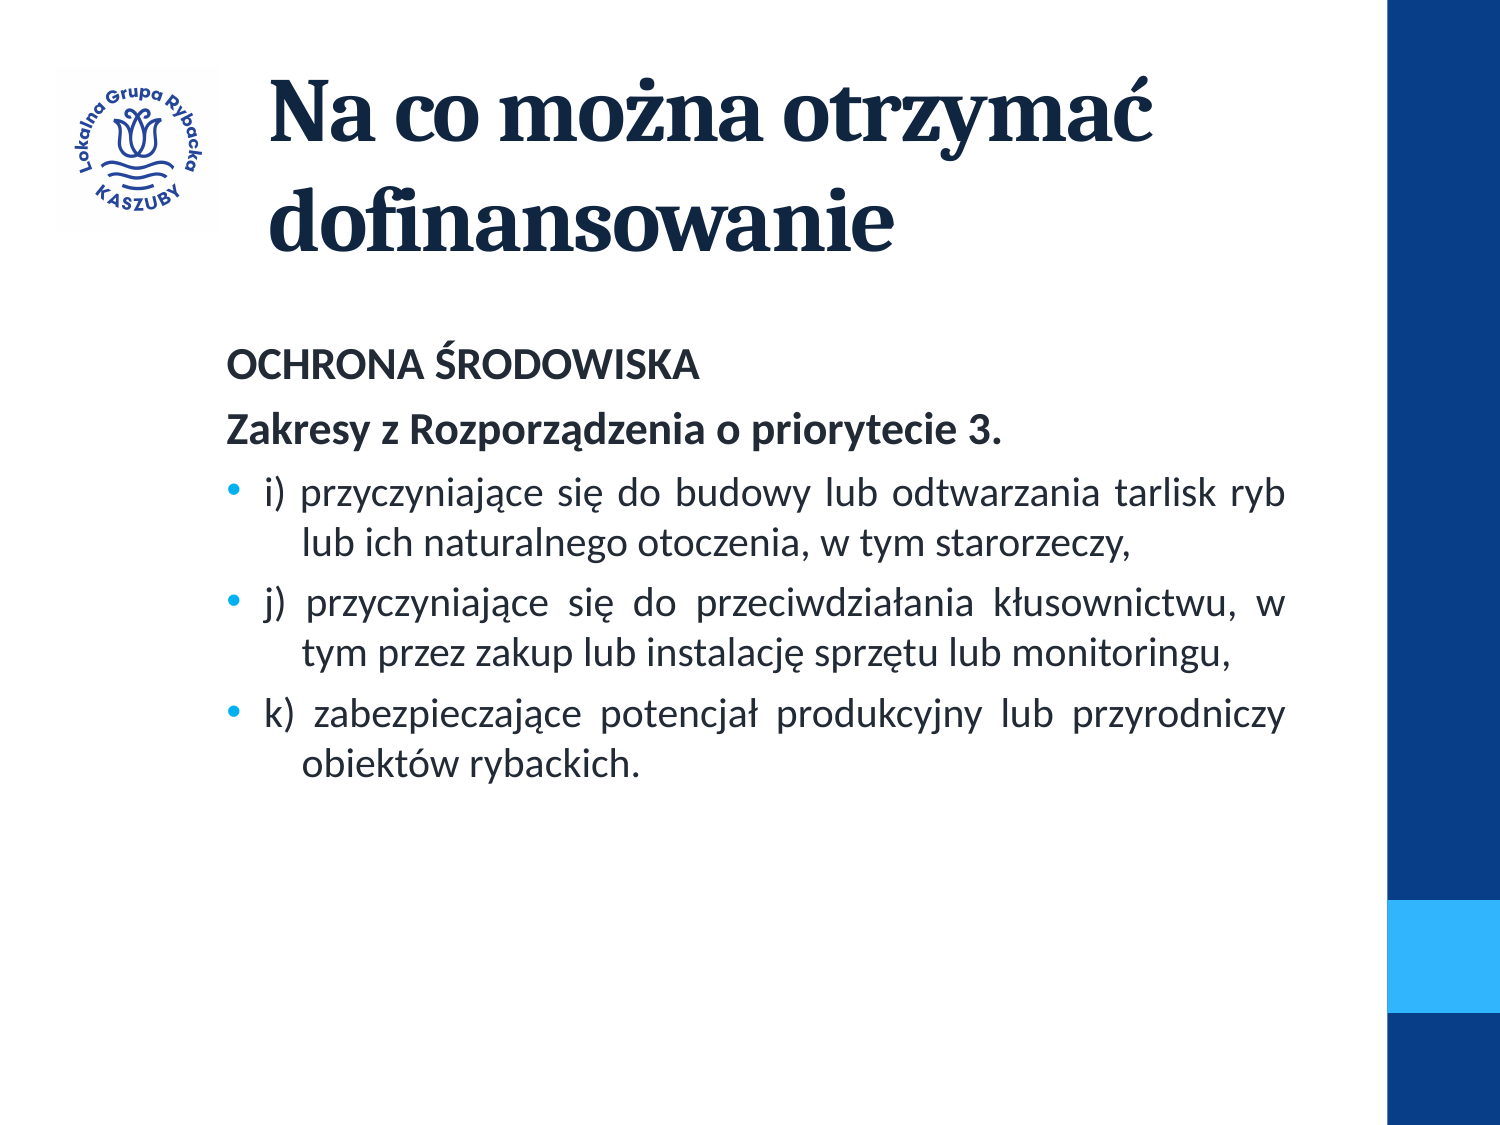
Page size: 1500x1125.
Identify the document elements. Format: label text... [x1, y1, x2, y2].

list OCHRONA ŚRODOWISKA Zakresy z Rozporządzenia o priorytecie 3. i) przyczyniające się do budowy lub odtwarzania tarlisk ryb lub ich naturalnego otoczenia, w tym starorzeczy, j) przyczyniające się do przeciwdziałania kłusownictwu, w tym przez zakup lub instalację sprzętu lub monitoringu, k) zabezpieczające potencjał produkcyjny lub przyrodniczy obiektów rybackich. [76, 326, 1302, 1027]
picture [55, 66, 221, 232]
title Na co można otrzymać dofinansowanie [253, 30, 1326, 289]
